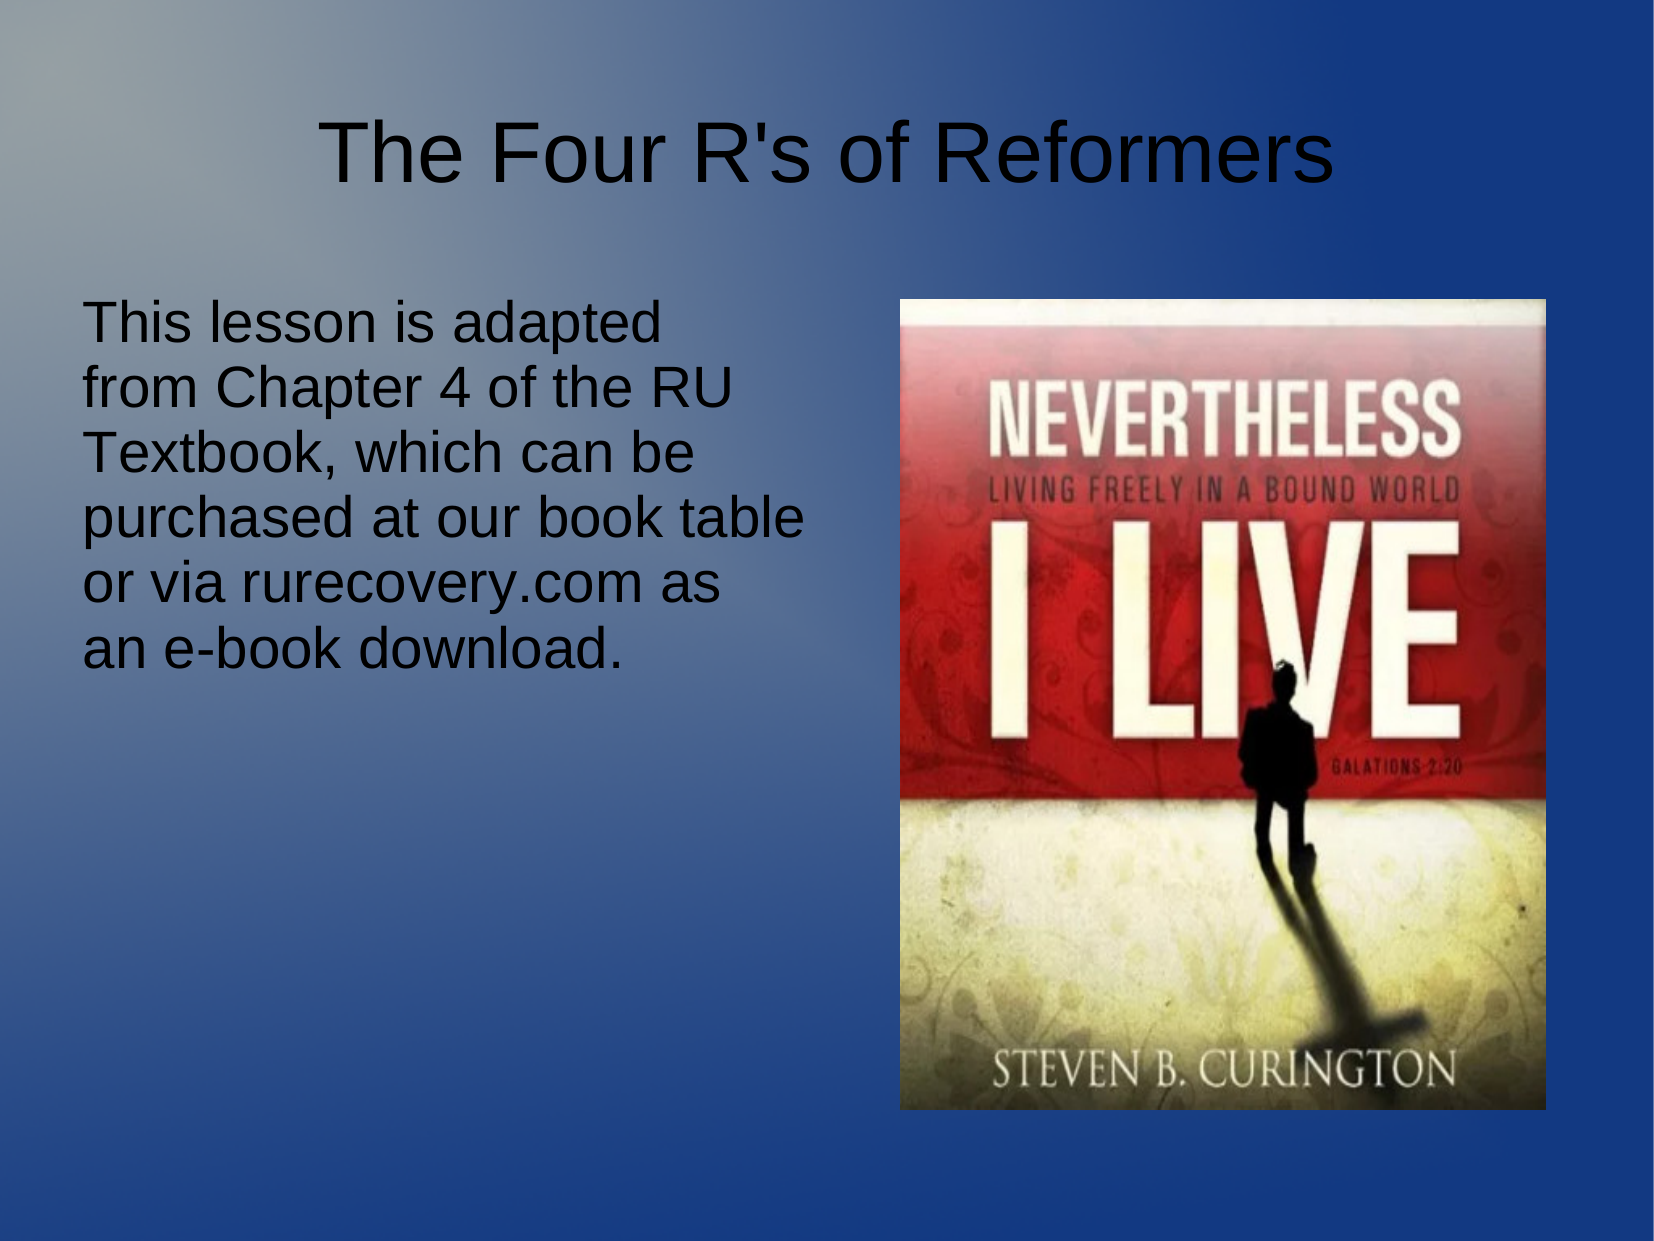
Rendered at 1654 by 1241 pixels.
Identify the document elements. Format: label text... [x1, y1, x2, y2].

subtitle This lesson is adapted from Chapter 4 of the RU Textbook, which can be purchased at our book table or via rurecovery.com as an e-book download. [82, 290, 1571, 1241]
title The Four R's of Reformers [82, 49, 1571, 257]
picture [900, 299, 1546, 1111]
picture [0, 0, 1654, 1241]
